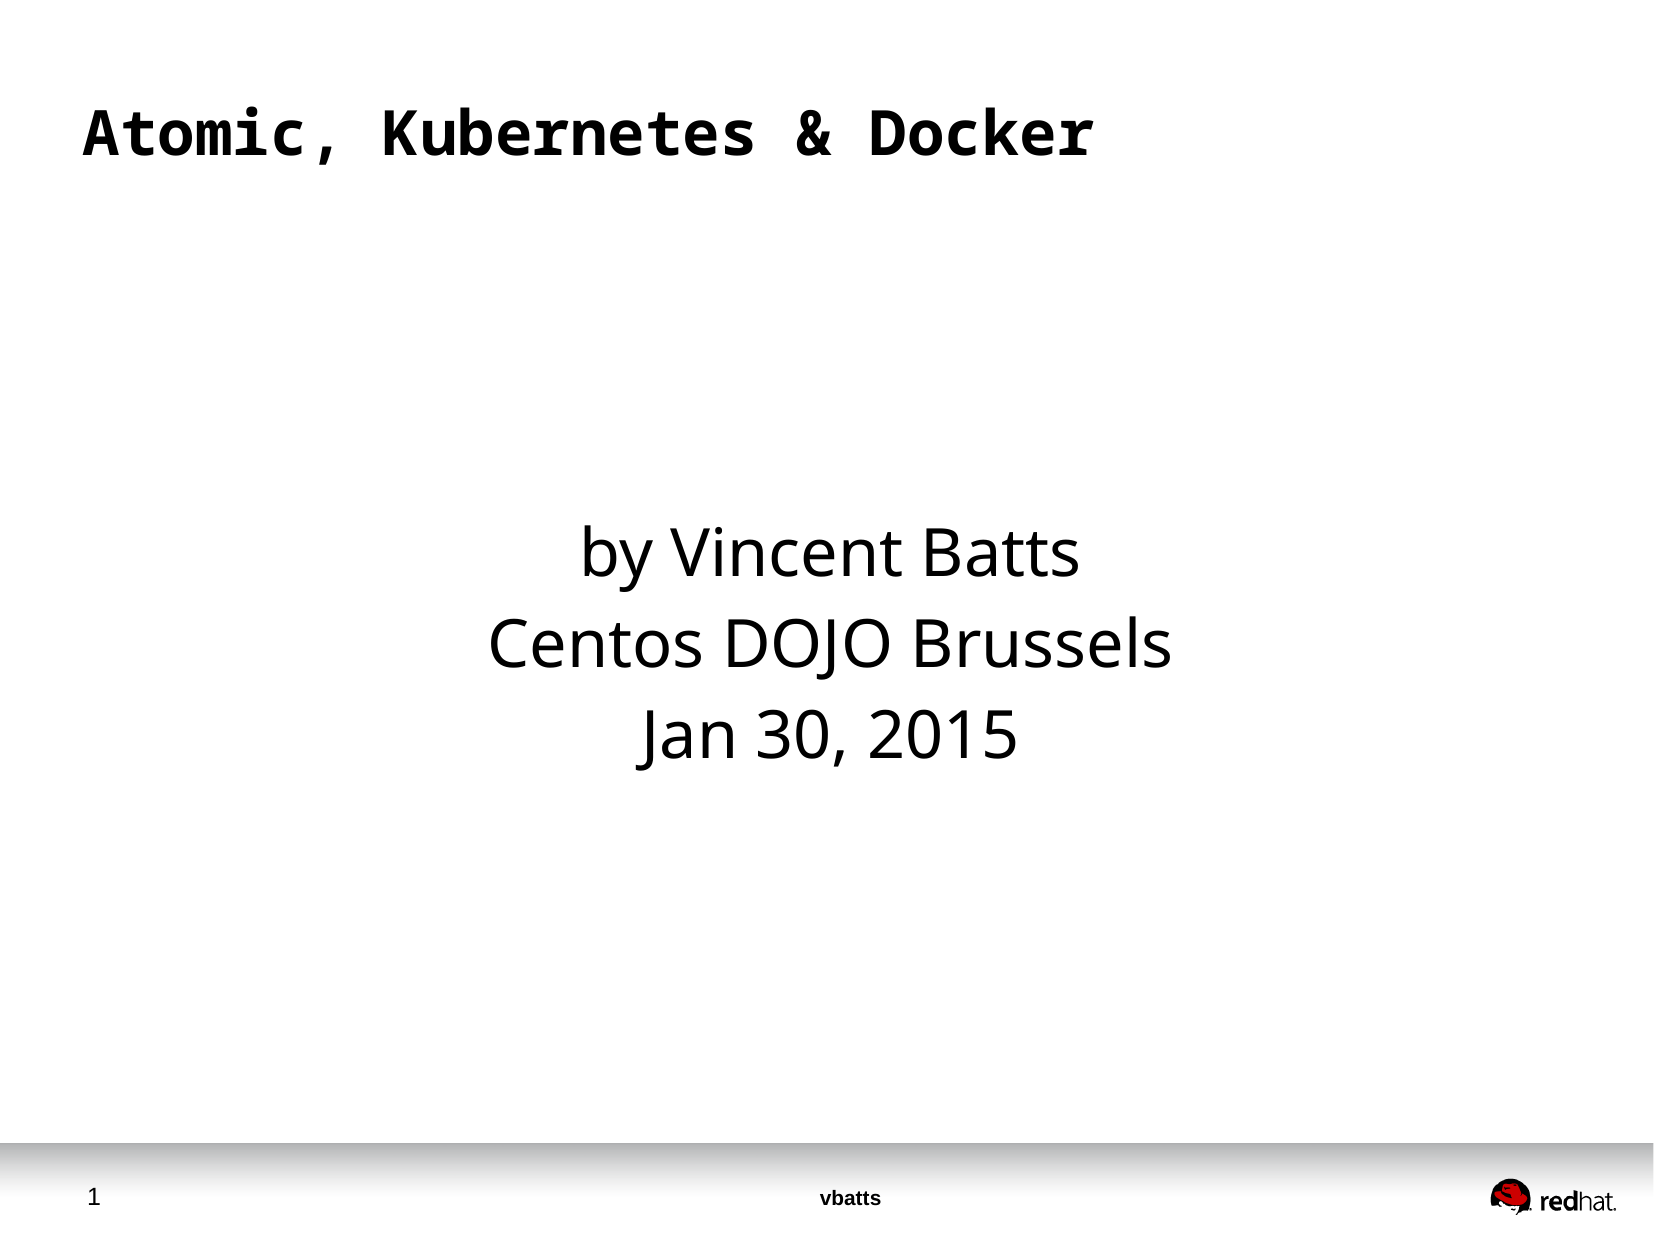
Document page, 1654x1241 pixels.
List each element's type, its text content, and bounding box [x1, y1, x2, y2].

subtitle by Vincent Batts Centos DOJO Brussels Jan 30, 2015 [86, 244, 1576, 1039]
title Atomic, Kubernetes & Docker [82, 37, 1571, 226]
picture [0, 1143, 1654, 1241]
